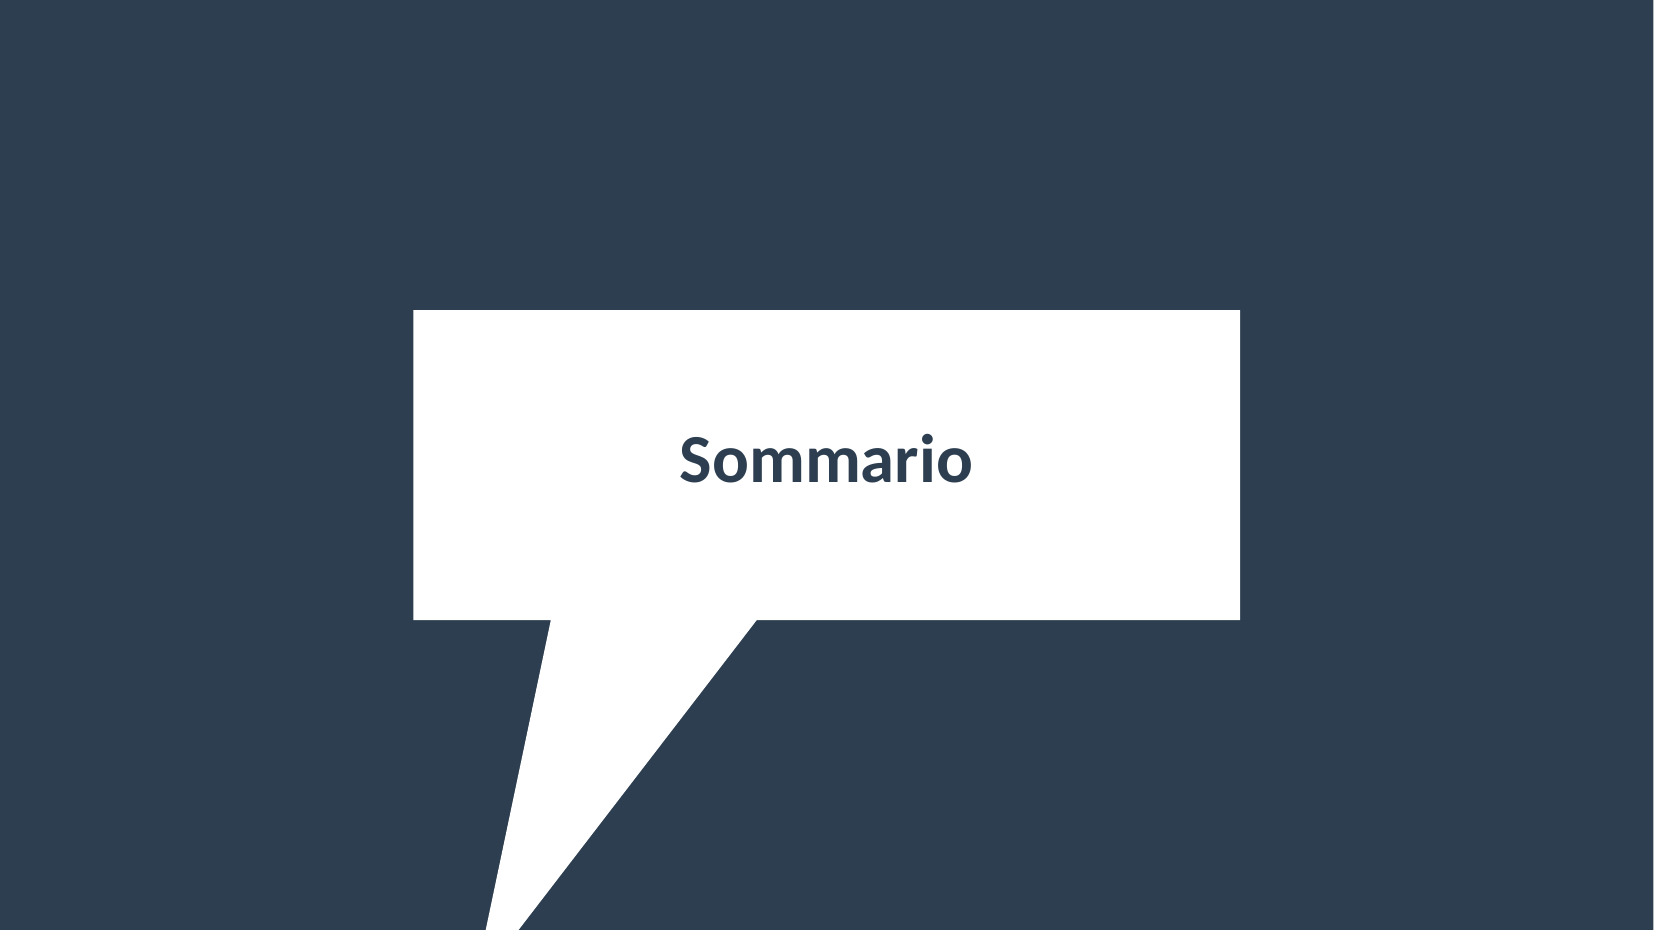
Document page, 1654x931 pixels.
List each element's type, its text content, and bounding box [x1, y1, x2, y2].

title Sommario [442, 332, 1211, 598]
